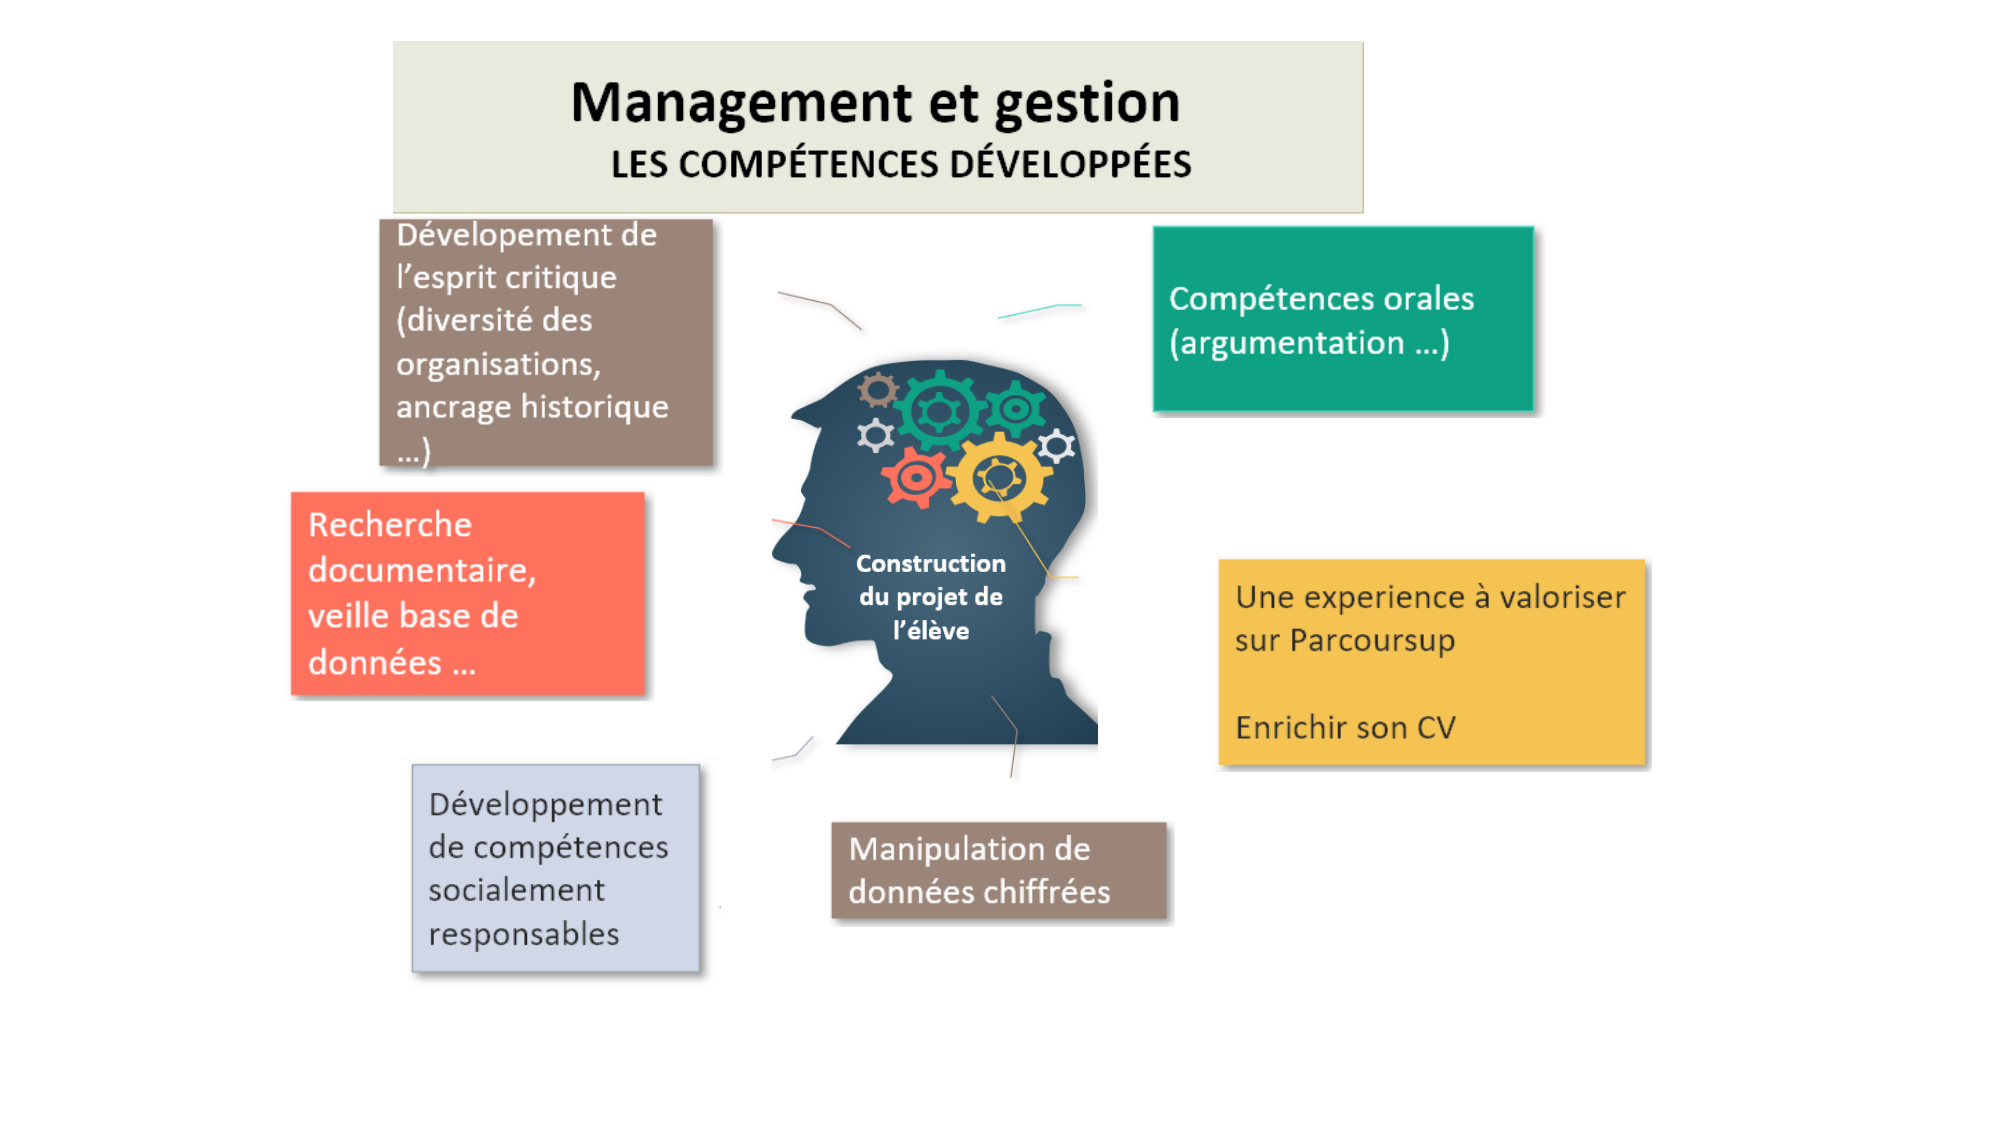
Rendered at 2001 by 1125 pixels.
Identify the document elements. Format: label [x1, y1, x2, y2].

picture [377, 41, 1364, 478]
picture [1215, 554, 1652, 772]
picture [284, 488, 655, 701]
picture [401, 756, 721, 988]
picture [1146, 219, 1546, 418]
picture [825, 817, 1175, 927]
picture [772, 270, 1098, 784]
